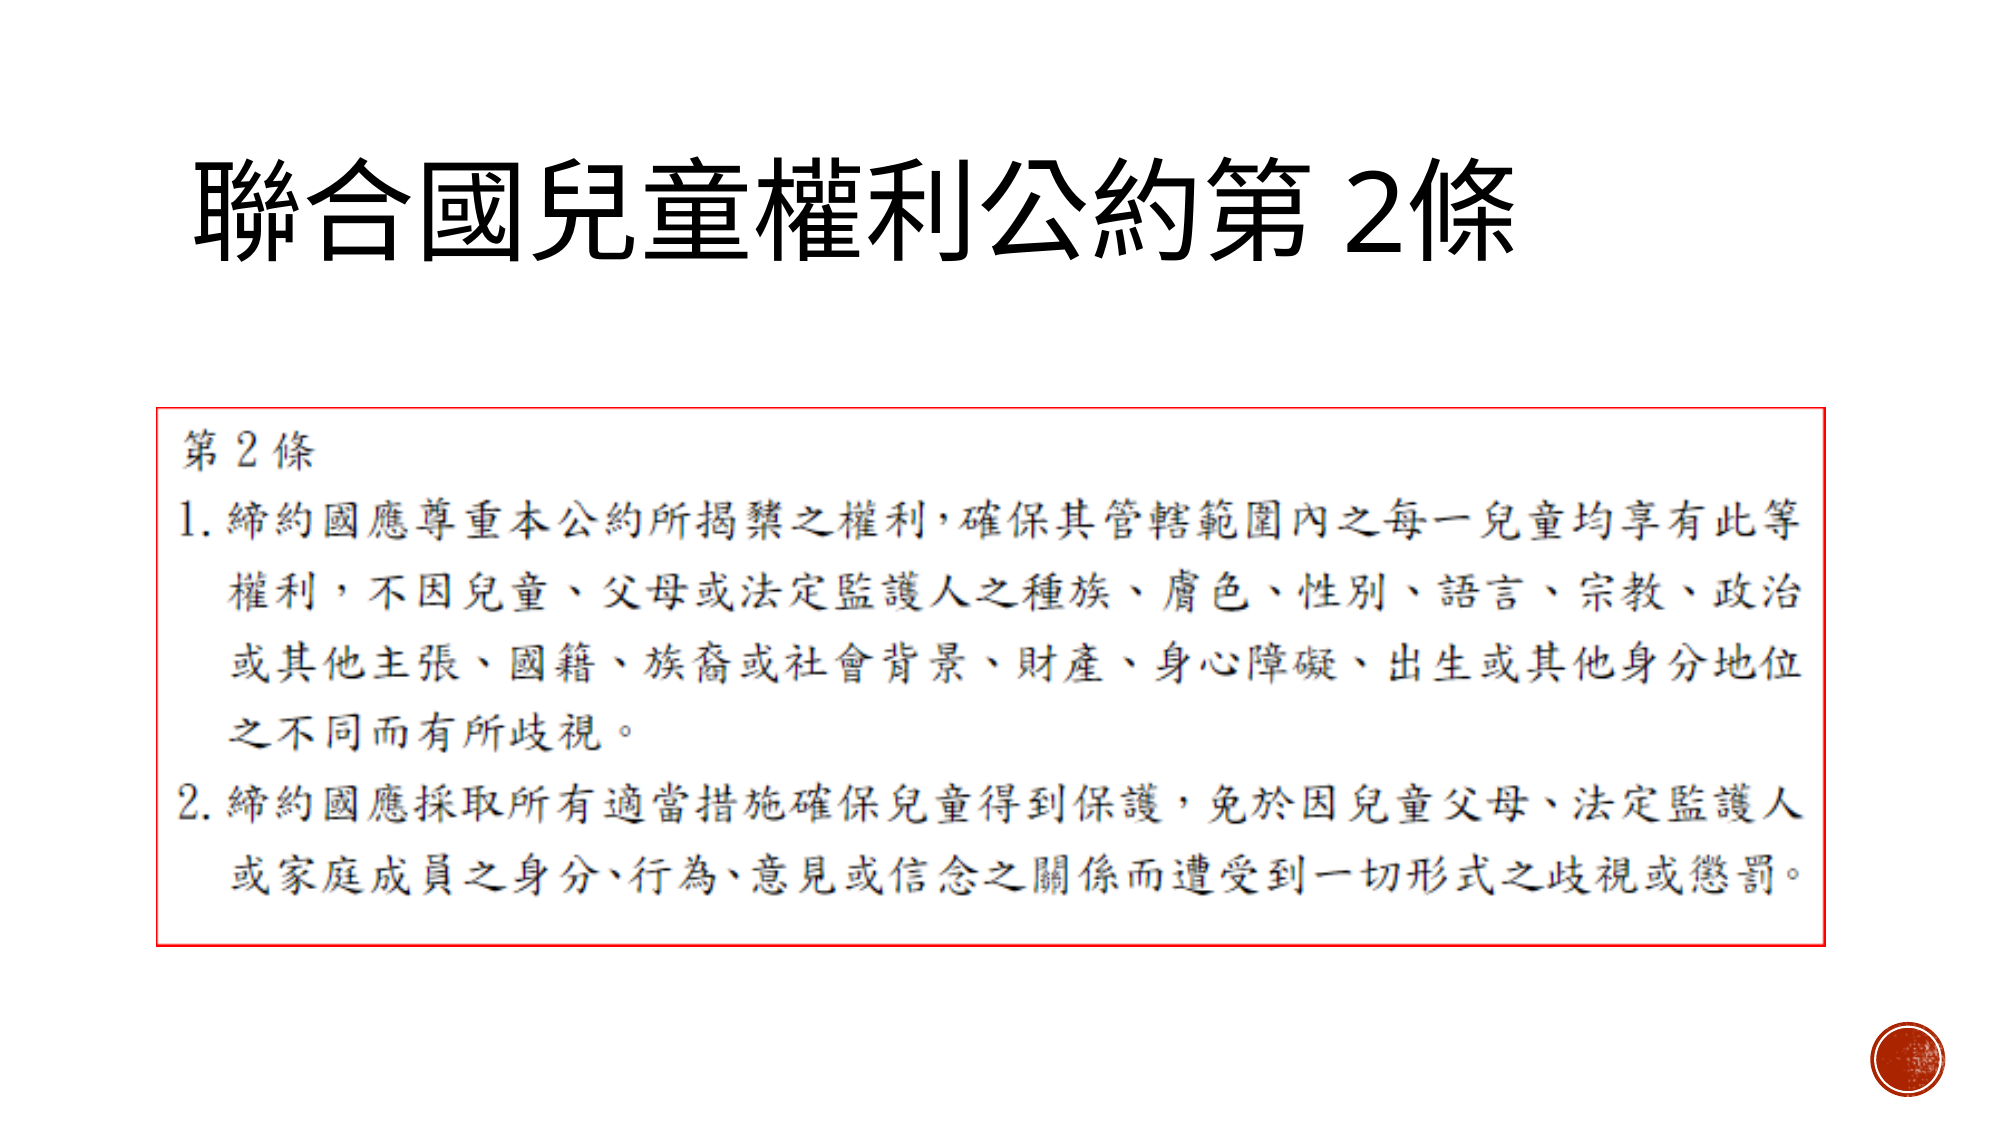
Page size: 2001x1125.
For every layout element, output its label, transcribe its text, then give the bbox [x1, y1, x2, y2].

picture [156, 407, 1826, 947]
title 聯合國兒童權利公約第2條 [175, 79, 1826, 344]
